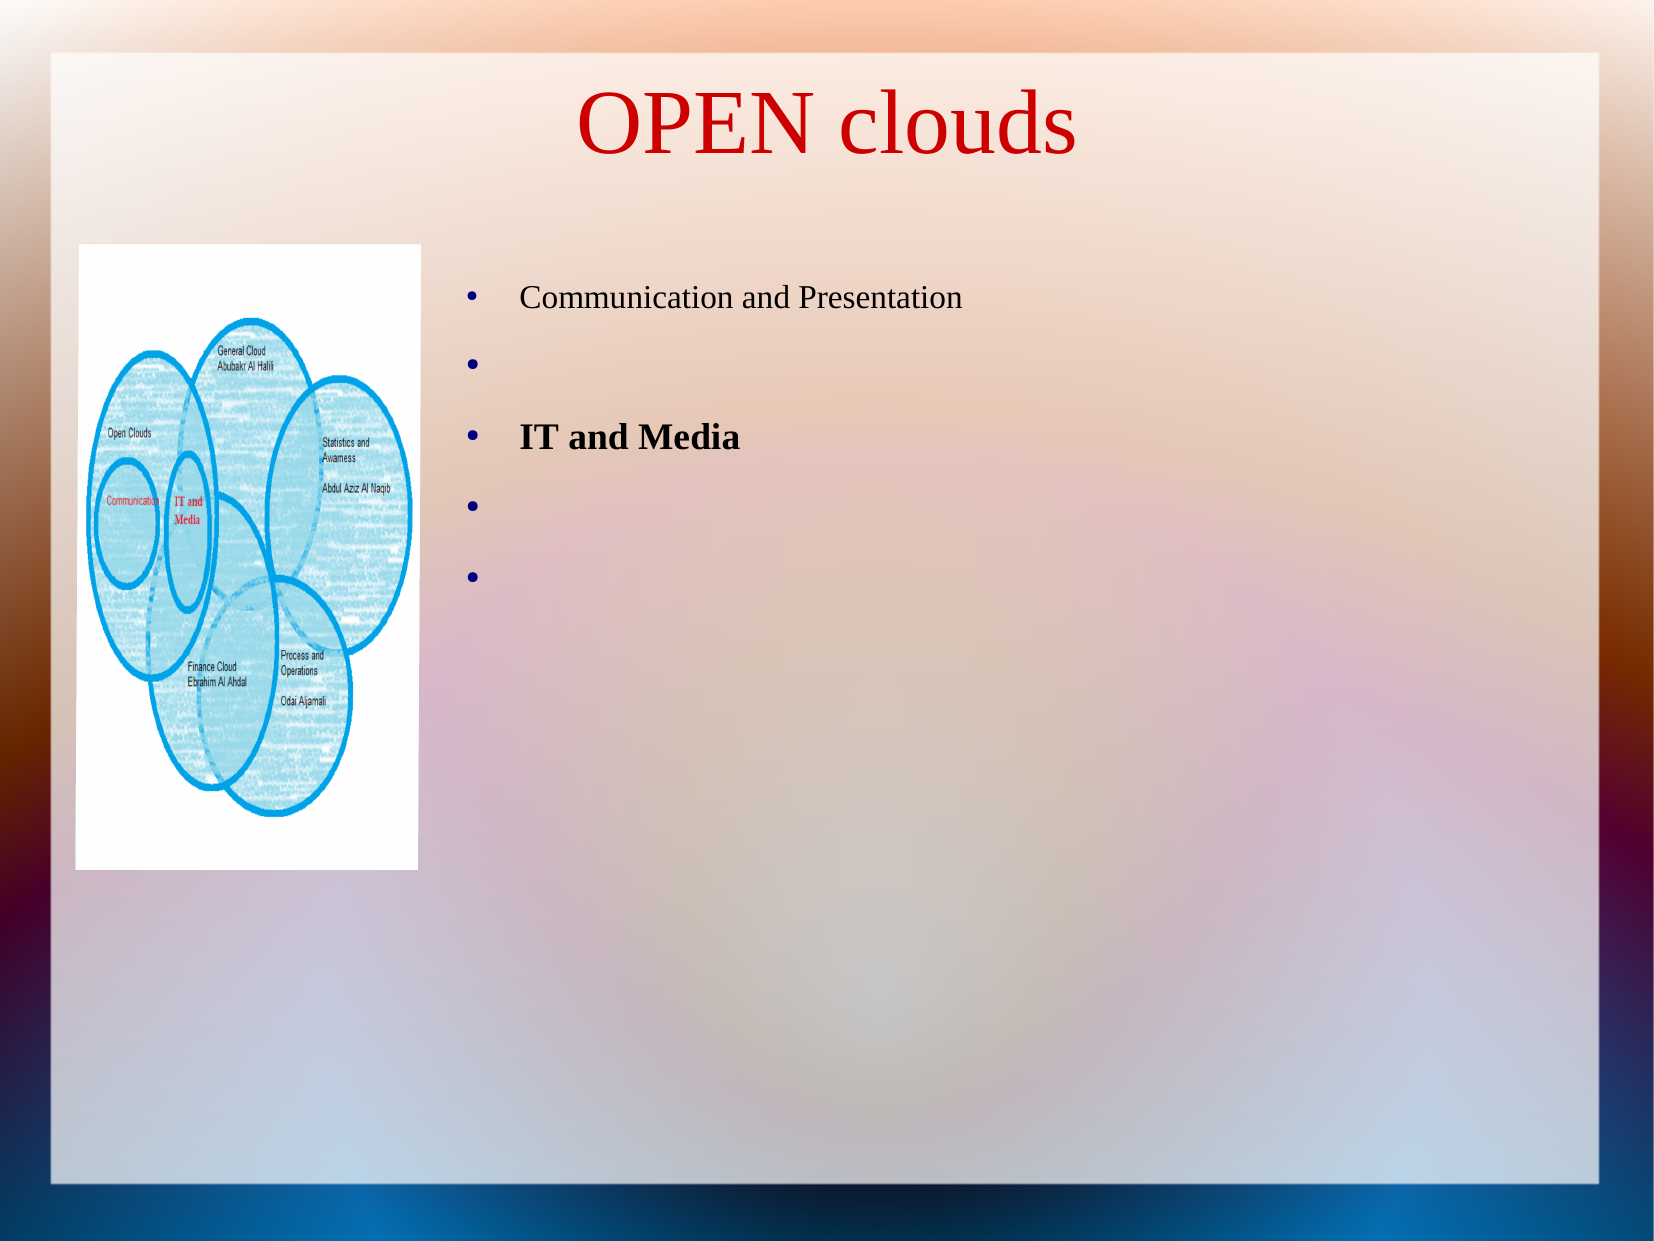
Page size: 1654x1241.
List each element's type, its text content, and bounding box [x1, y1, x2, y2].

picture [0, 0, 1654, 1241]
title OPEN clouds [121, 19, 1534, 227]
list Communication and Presentation IT and Media [448, 278, 1561, 976]
